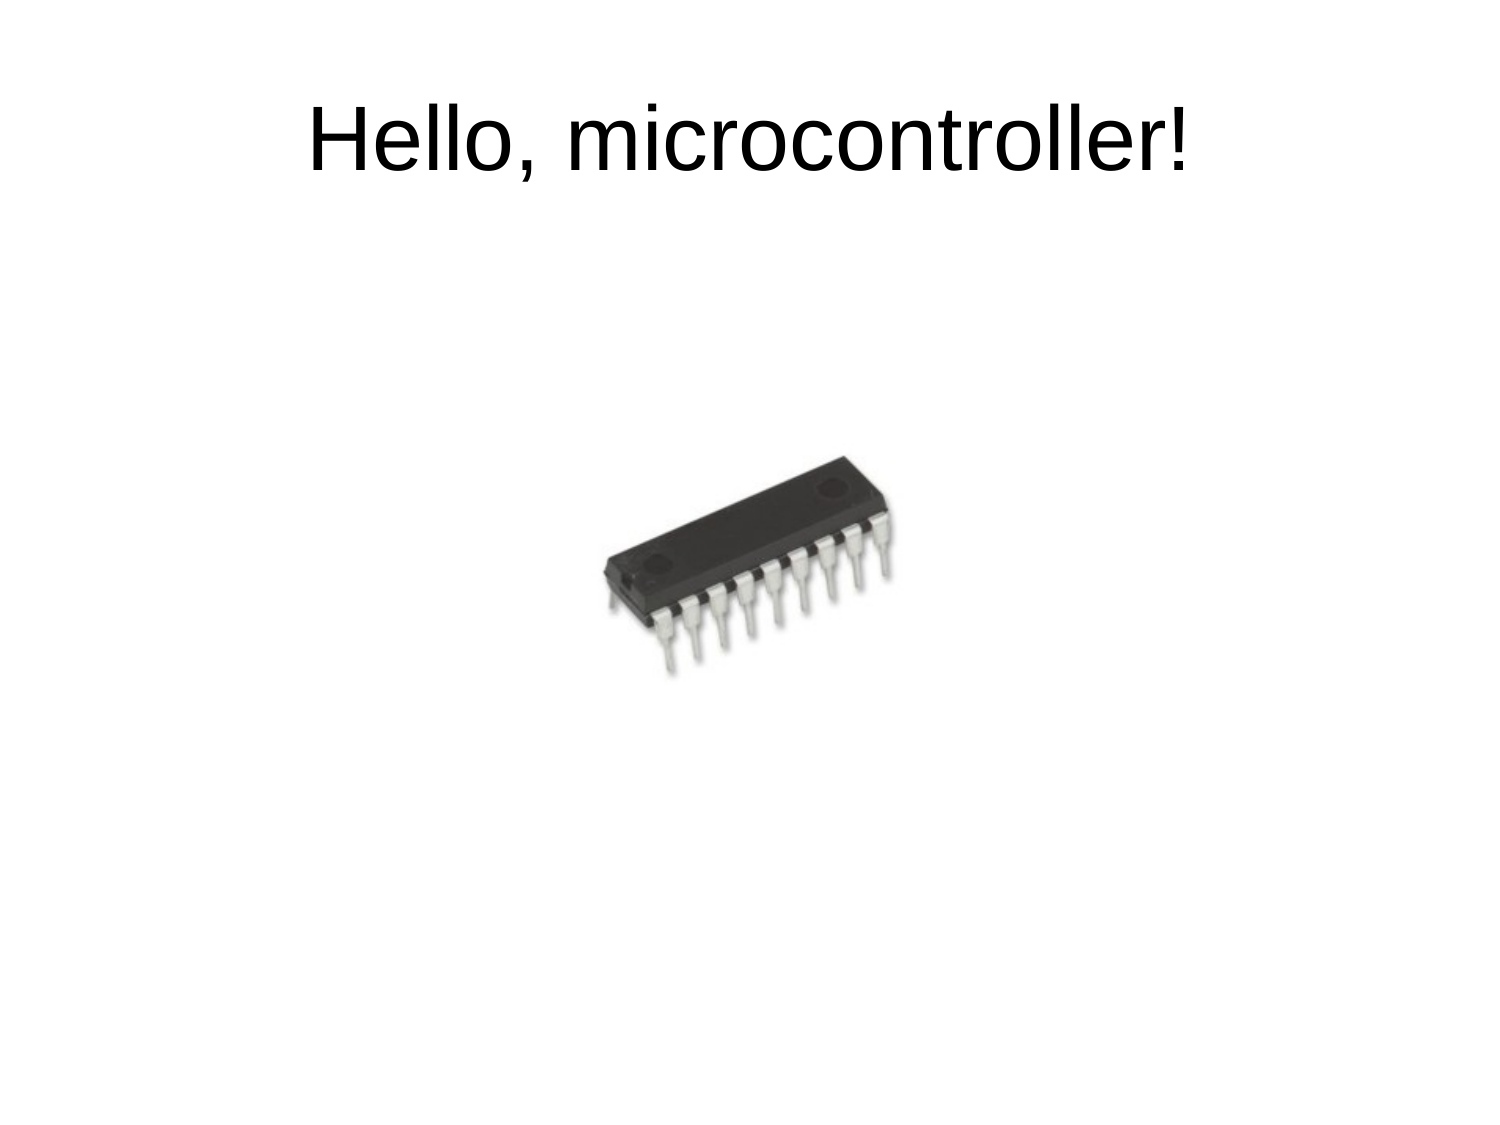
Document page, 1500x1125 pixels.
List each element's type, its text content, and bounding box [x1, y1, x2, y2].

title Hello, microcontroller! [75, 44, 1426, 233]
picture [590, 406, 904, 721]
